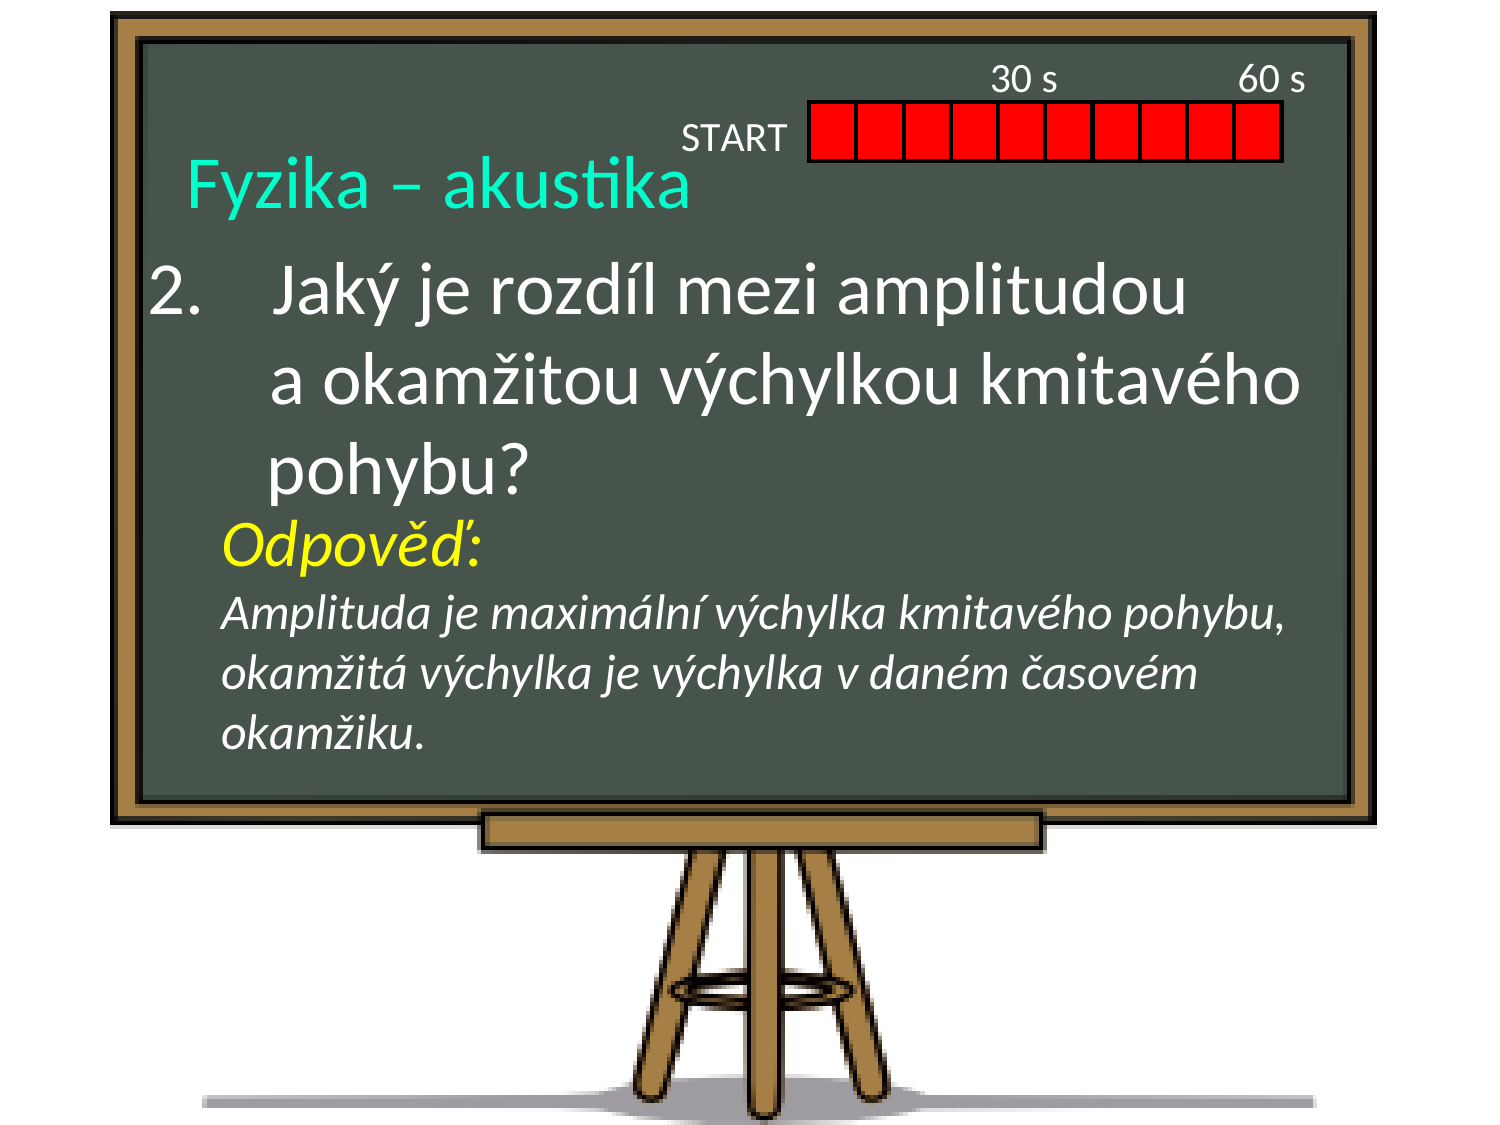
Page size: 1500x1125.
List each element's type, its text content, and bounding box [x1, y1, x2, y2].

picture [110, 11, 1377, 1125]
text_box [809, 101, 1282, 161]
text_box Odpověď: Amplituda je maximální výchylka kmitavého pohybu, okamžitá výchylka je výchylka v daném časovém okamžiku. [206, 491, 1306, 888]
text_box Fyzika – akustika [171, 125, 709, 231]
text_box 2. Jaký je rozdíl mezi amplitudou a okamžitou výchylkou kmitavého pohybu? [132, 231, 1467, 518]
text_box 30 s [975, 42, 1073, 109]
text_box 60 s [1222, 42, 1321, 109]
text_box START [666, 101, 803, 168]
